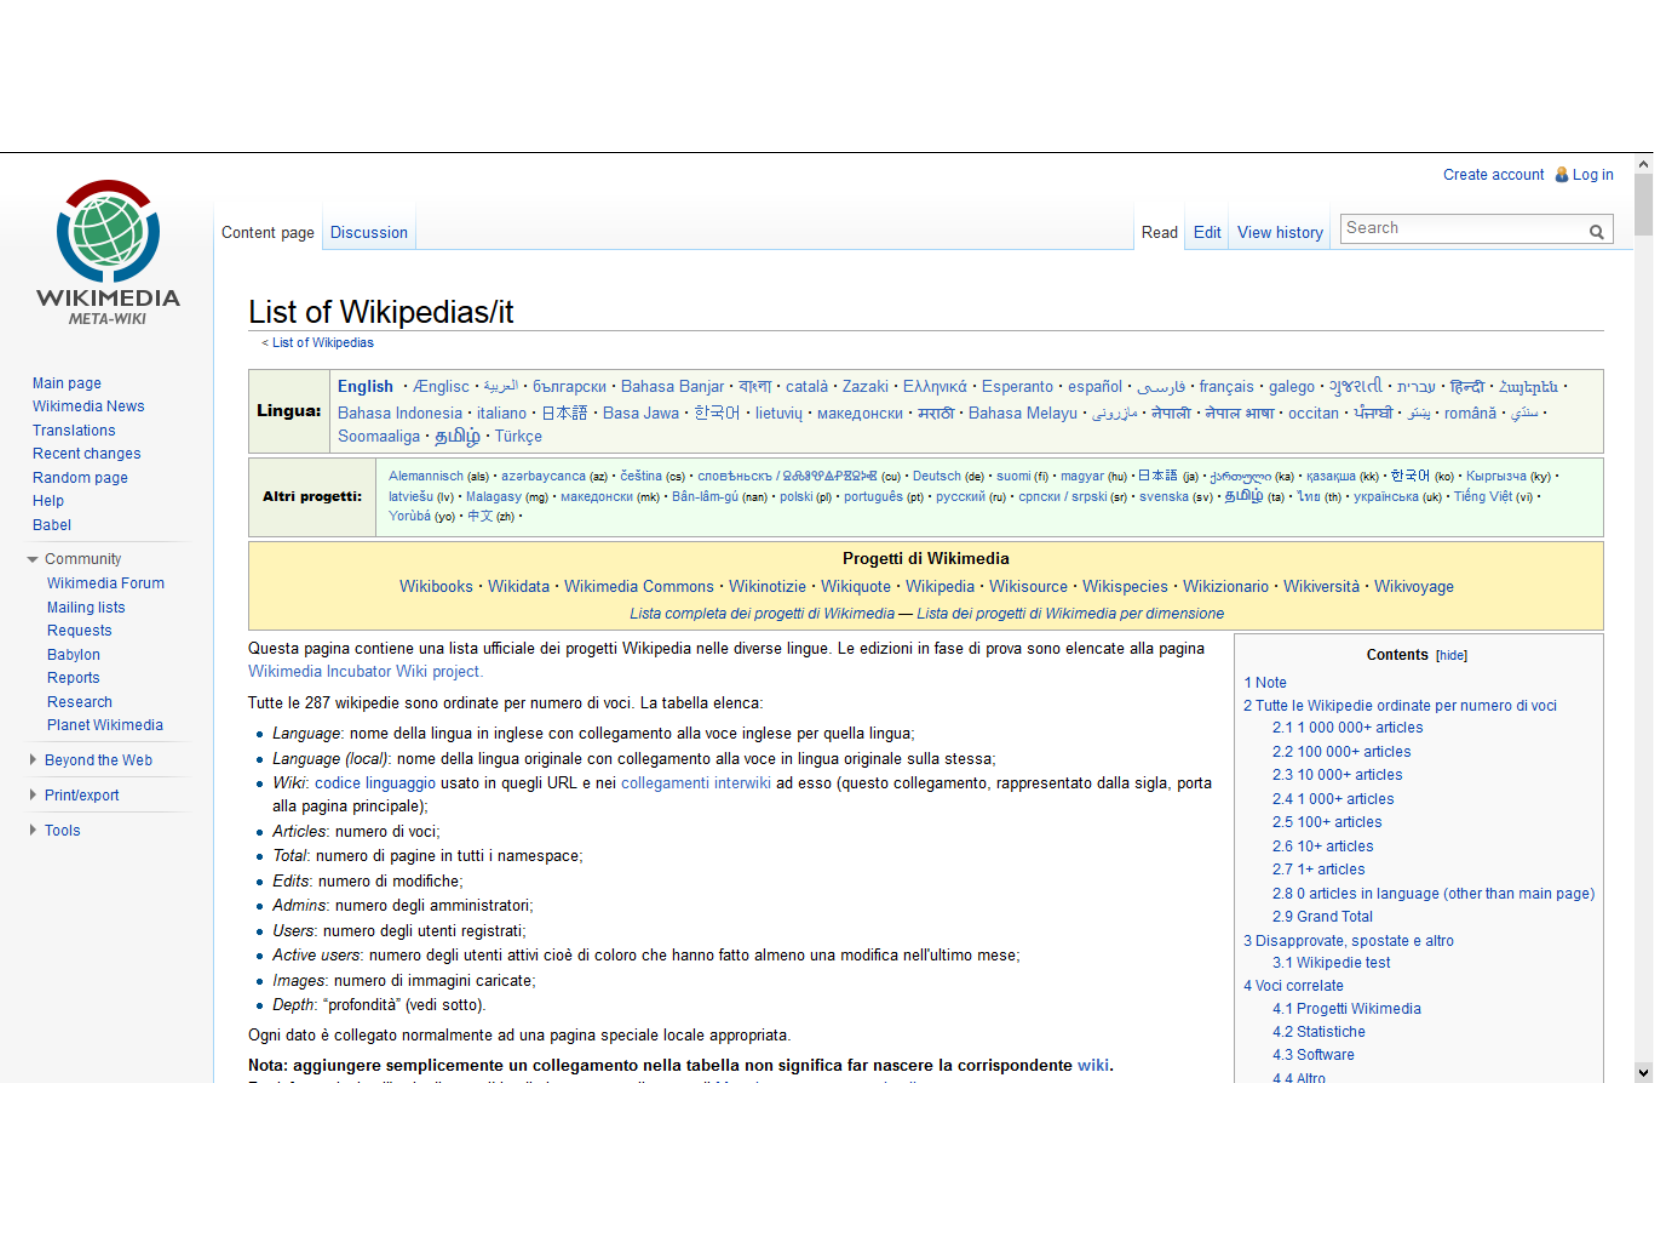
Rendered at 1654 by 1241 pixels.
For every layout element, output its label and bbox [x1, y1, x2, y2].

picture [0, 152, 1654, 1083]
